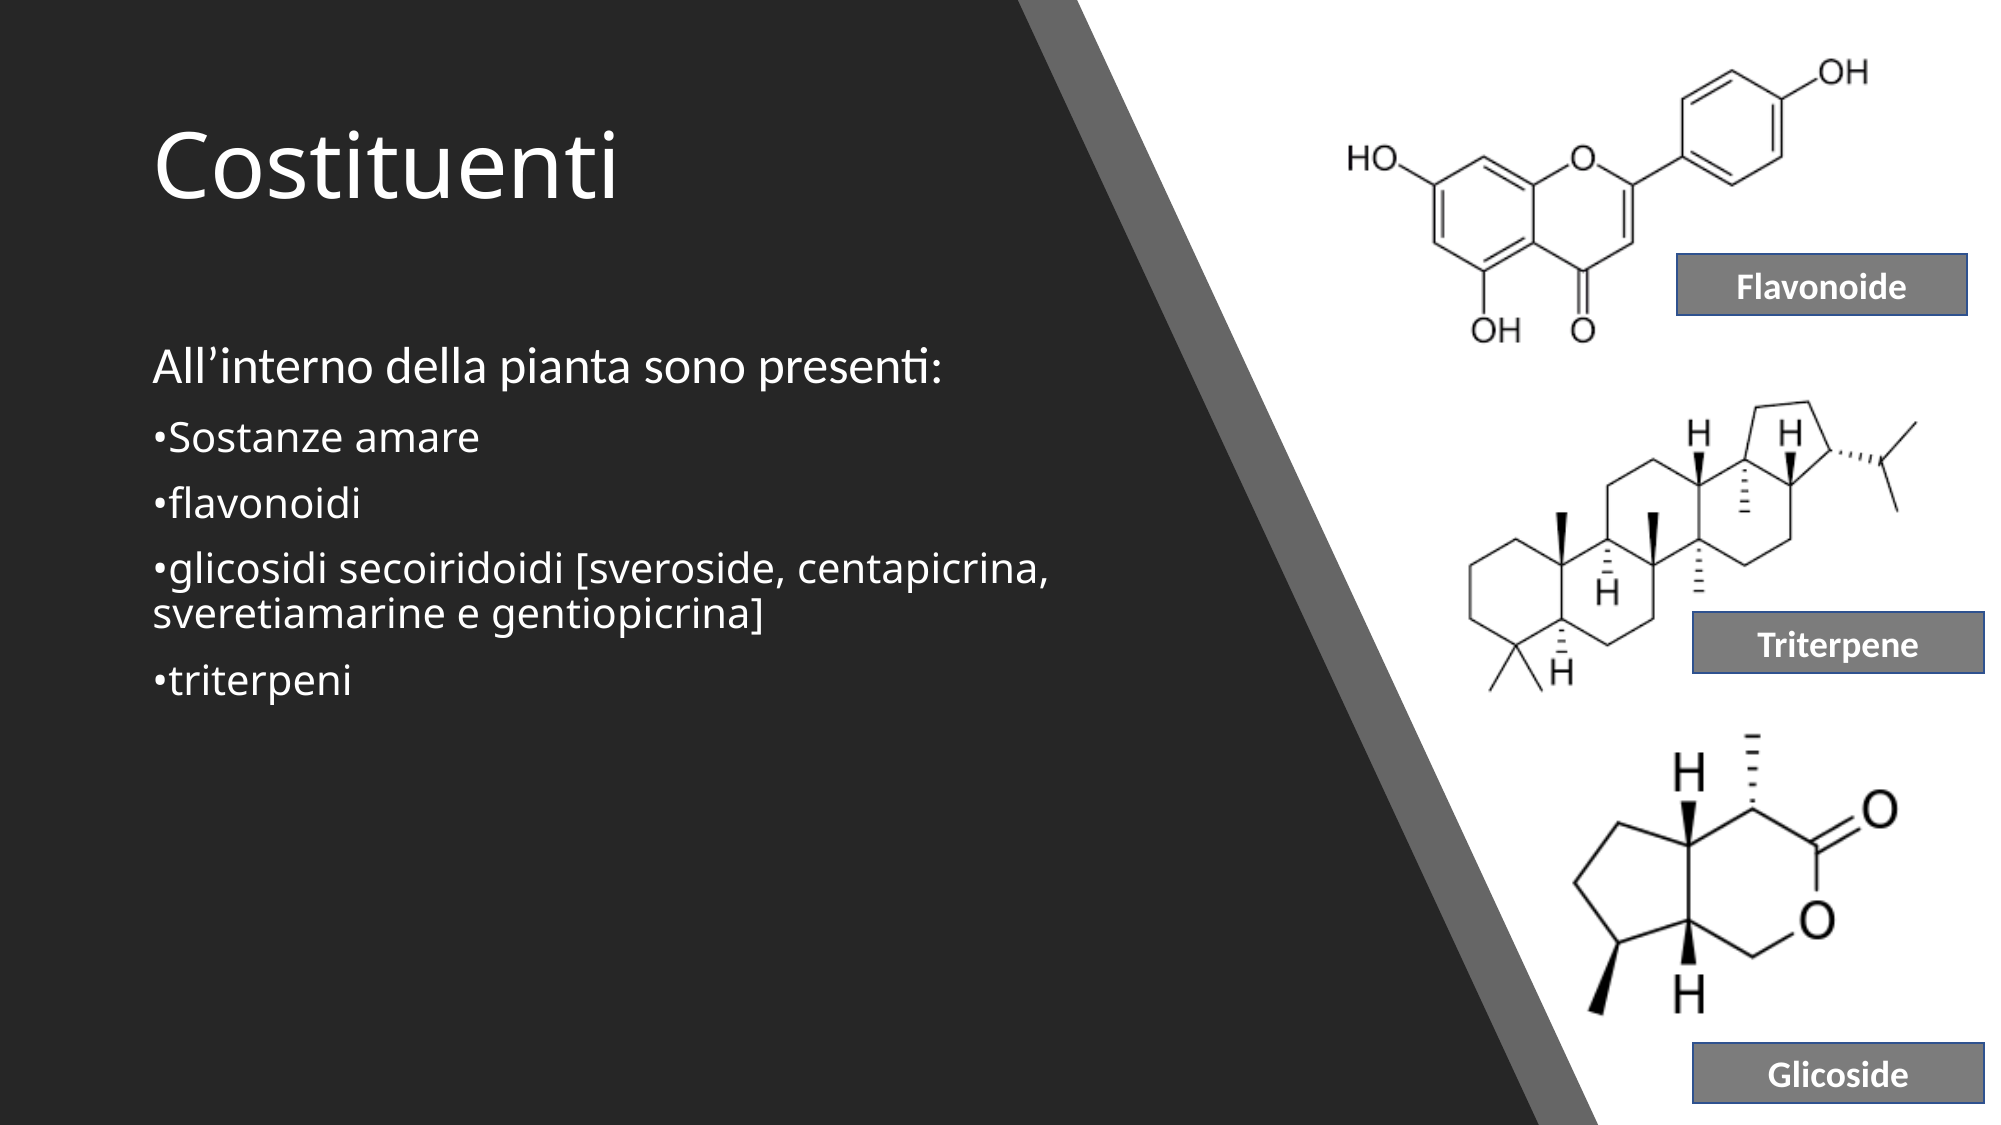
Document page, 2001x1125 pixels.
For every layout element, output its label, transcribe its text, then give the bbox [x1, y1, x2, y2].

picture [1342, 52, 1875, 350]
text_box Triterpene [1693, 612, 1984, 673]
picture [1464, 397, 1923, 696]
text_box [0, 0, 2000, 1125]
title Costituenti [137, 59, 990, 278]
text_box Flavonoide [1677, 254, 1967, 315]
picture [1571, 727, 1903, 1023]
text_box Glicoside [1693, 1043, 1984, 1103]
list All’interno della pianta sono presenti: •Sostanze amare •flavonoidi •glicosidi secoiridoidi [sveroside, centapicrina, sveretiamarine e gentiopicrina] •triterpeni [137, 331, 1074, 1014]
